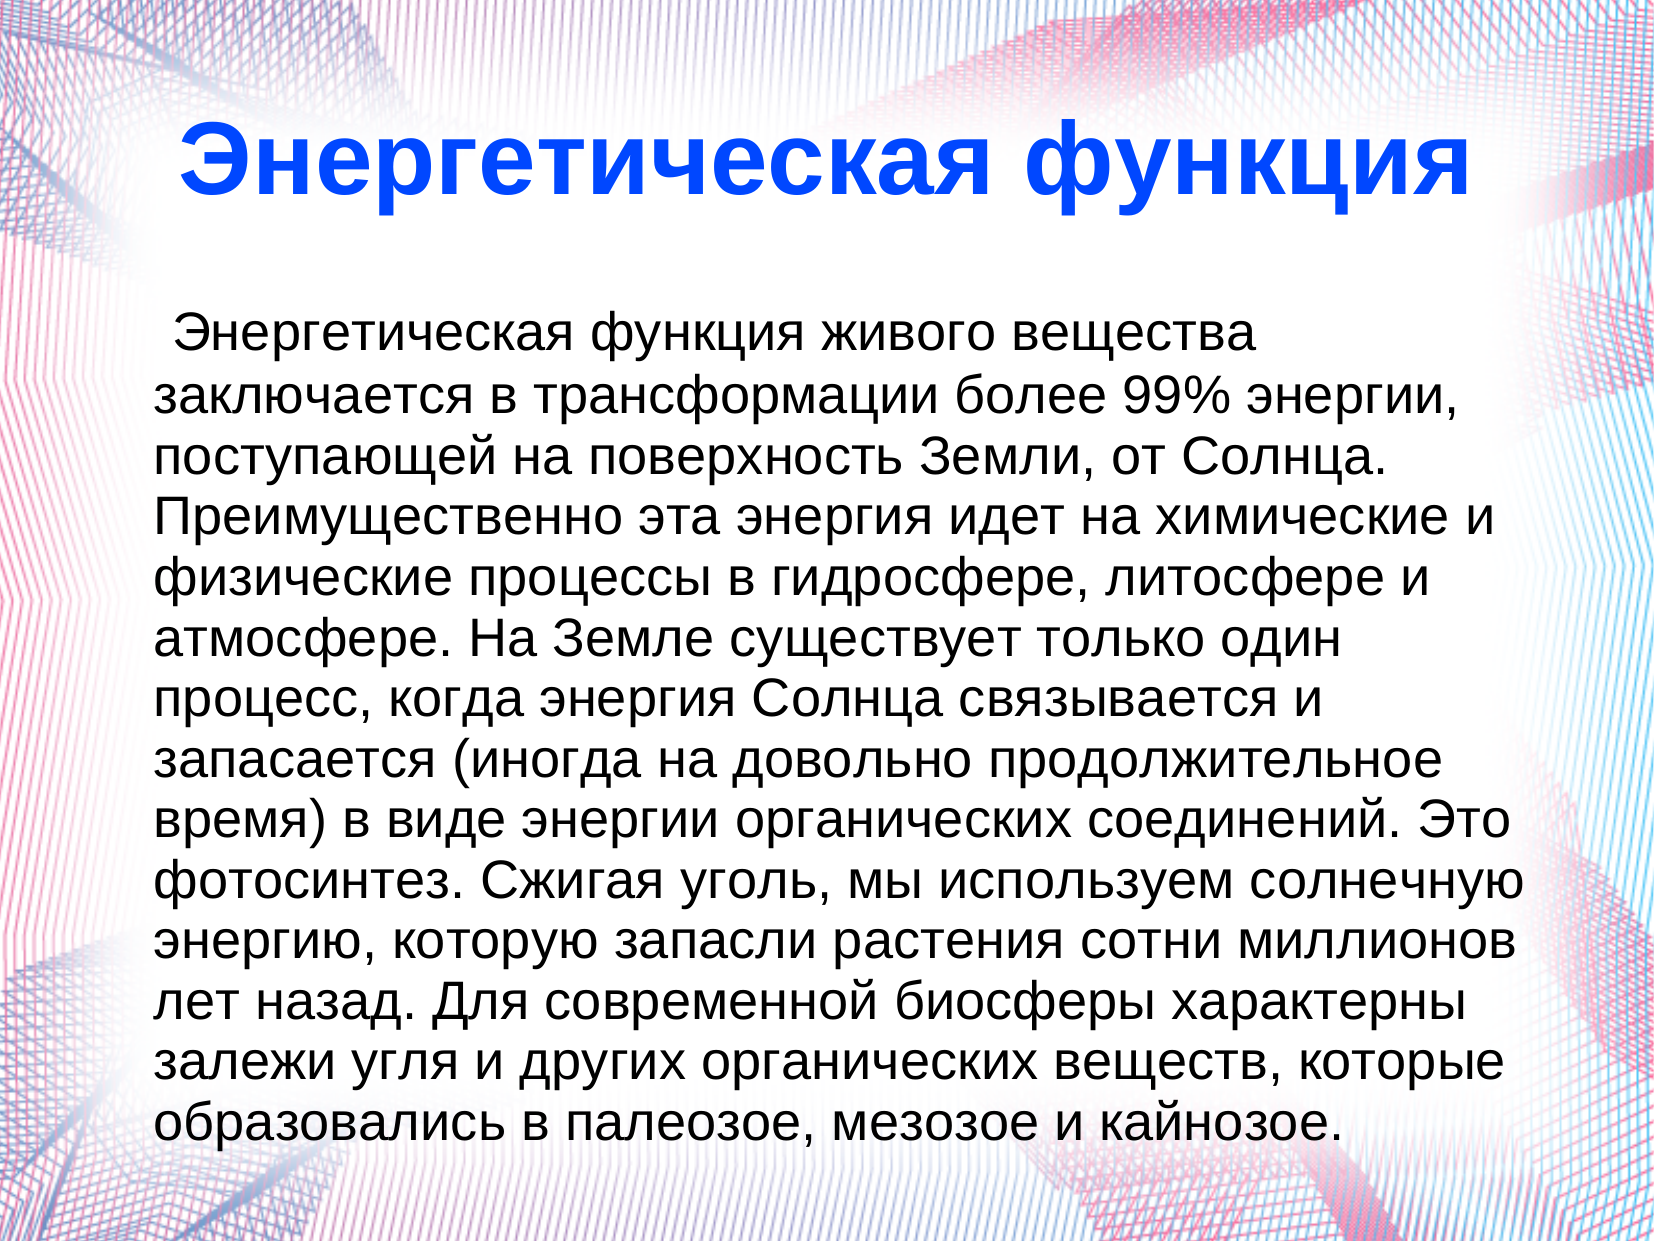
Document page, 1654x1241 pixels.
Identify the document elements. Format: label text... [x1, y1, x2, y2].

picture [0, 0, 1654, 1241]
list Энергетическая функция живого вещества заключается в трансформации более 99% энергии, поступающей на поверхность Земли, от Солнца. Преимущественно эта энергия идет на химические и физические процессы в гидросфере, литосфере и атмосфере. На Земле существует только один процесс, когда энергия Солнца связывается и запасается (иногда на довольно продолжительное время) в виде энергии органических соединений. Это фотосинтез. Сжигая уголь, мы используем солнечную энергию, которую запасли растения сотни миллионов лет назад. Для современной биосферы характерны залежи угля и других органических веществ, которые образовались в палеозое, мезозое и кайнозое. [82, 290, 1571, 1152]
title Энергетическая функция [82, 55, 1571, 263]
